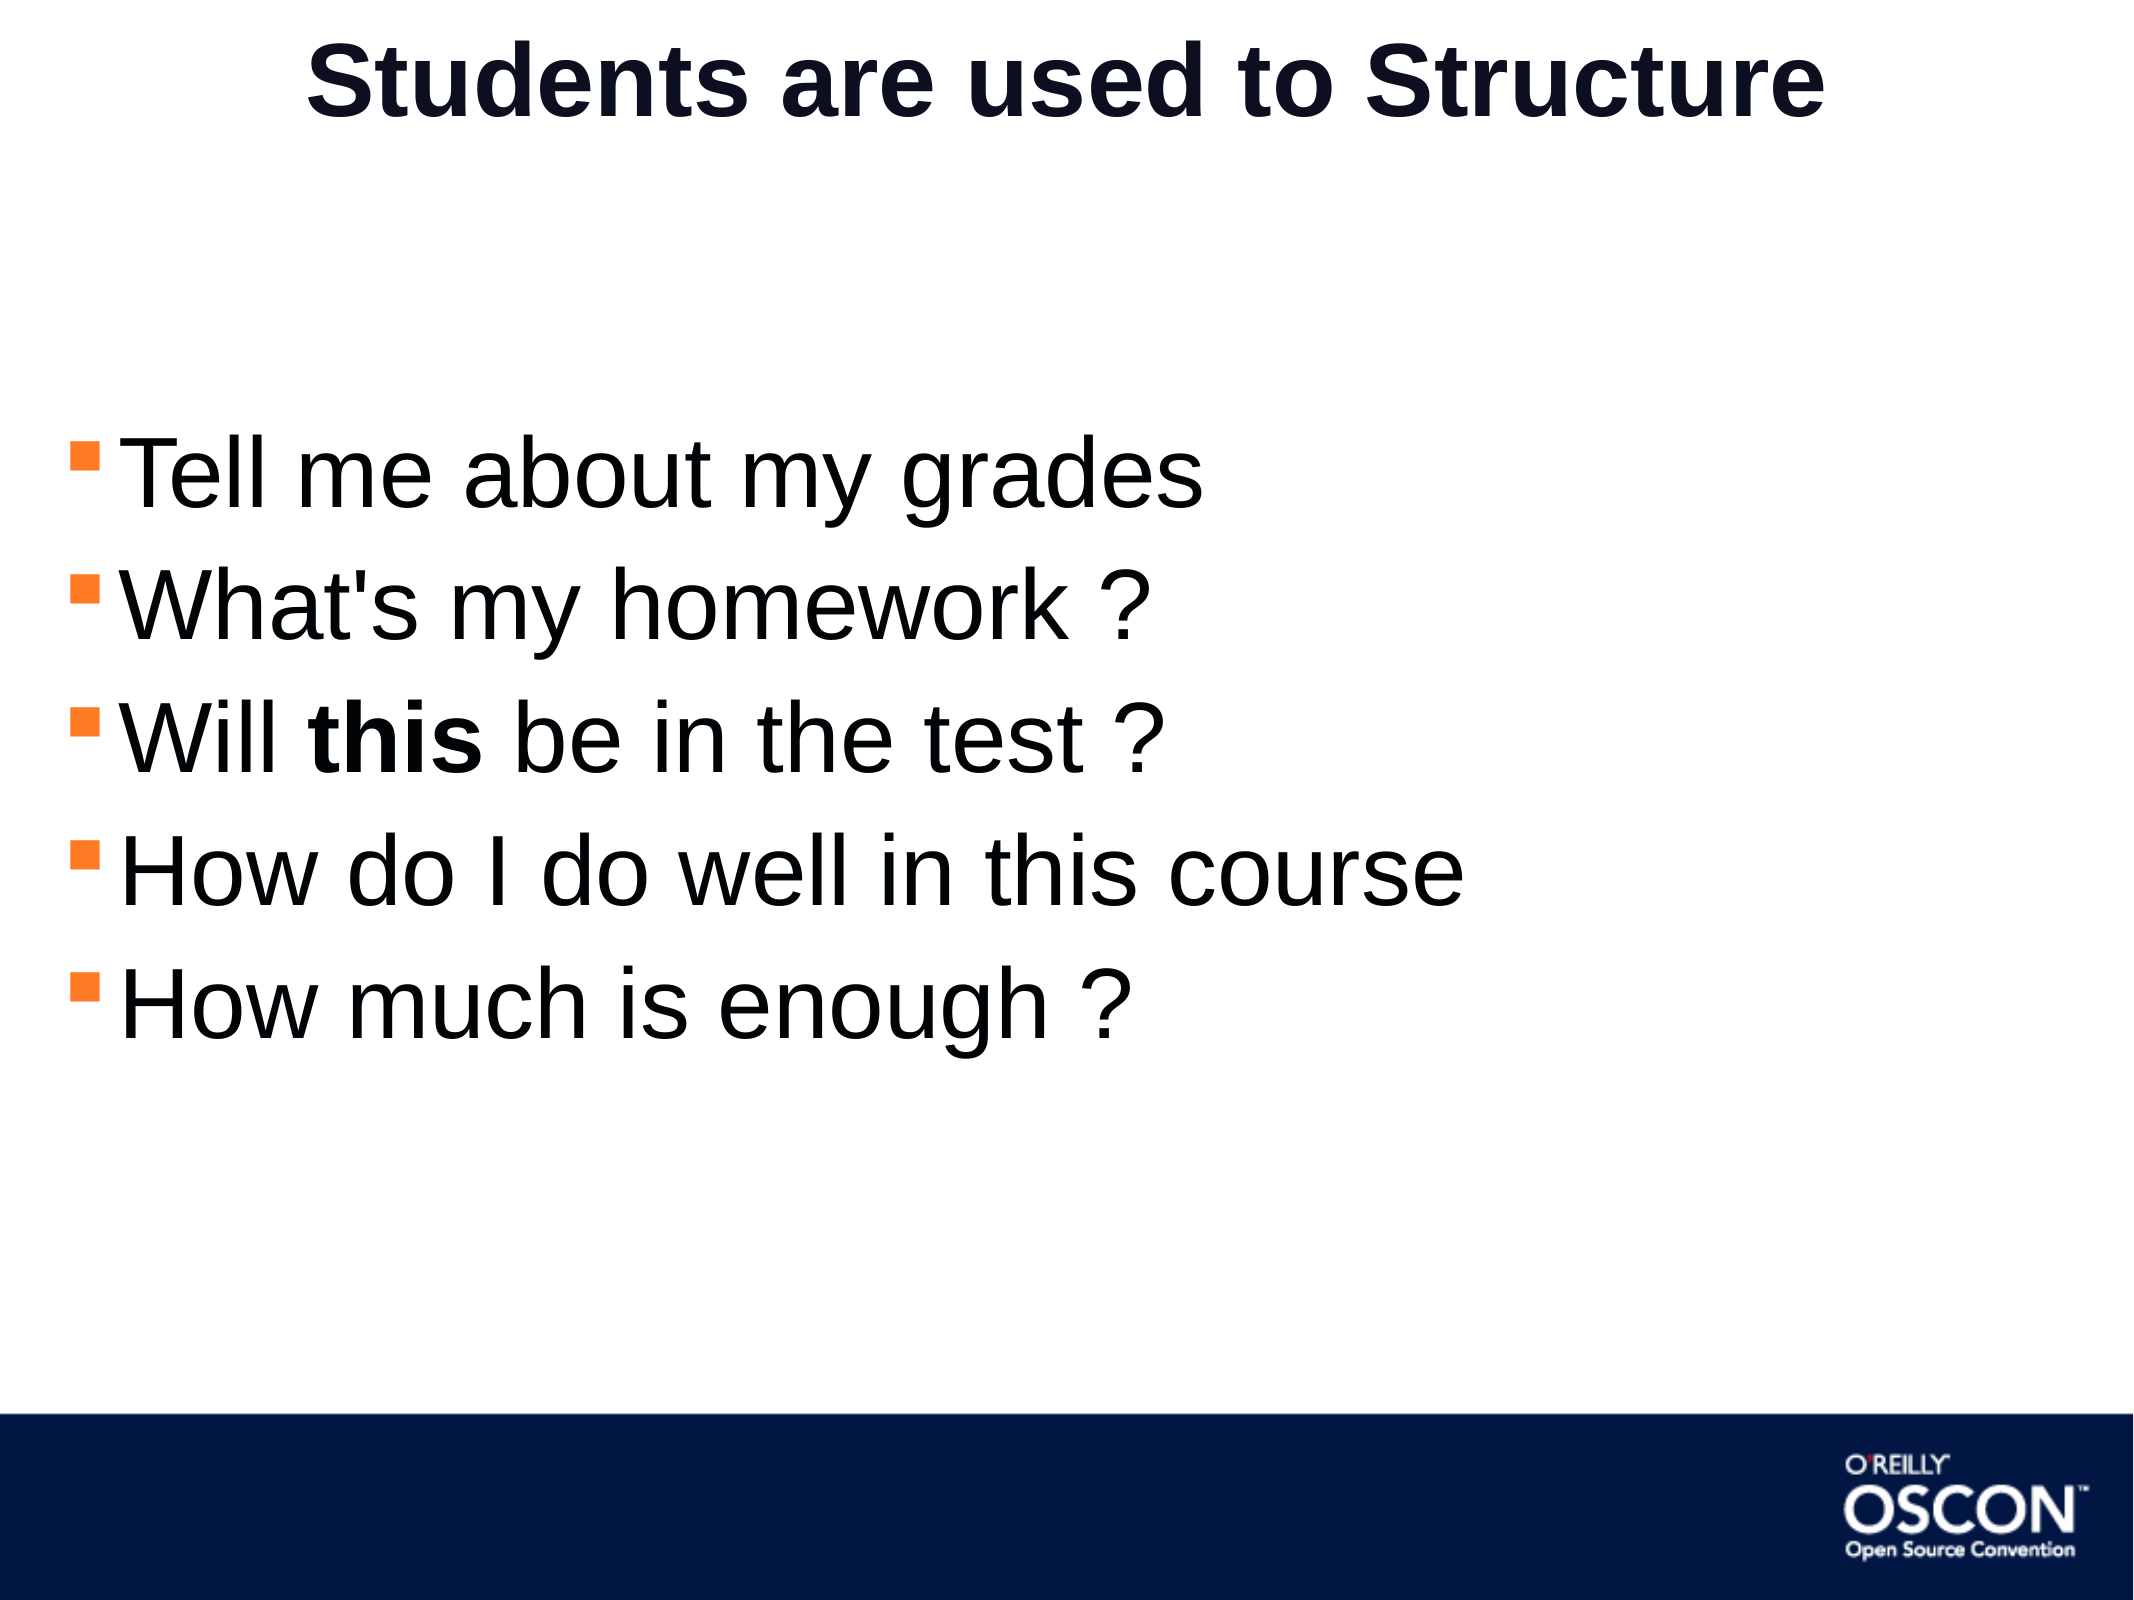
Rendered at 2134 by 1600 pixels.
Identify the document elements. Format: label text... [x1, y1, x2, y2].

list Tell me about my grades What's my homework ? Will this be in the test ? How do I do well in this course How much is enough ? [47, 412, 2100, 1244]
title Students are used to Structure [41, 0, 2094, 159]
picture [0, 0, 2134, 1600]
